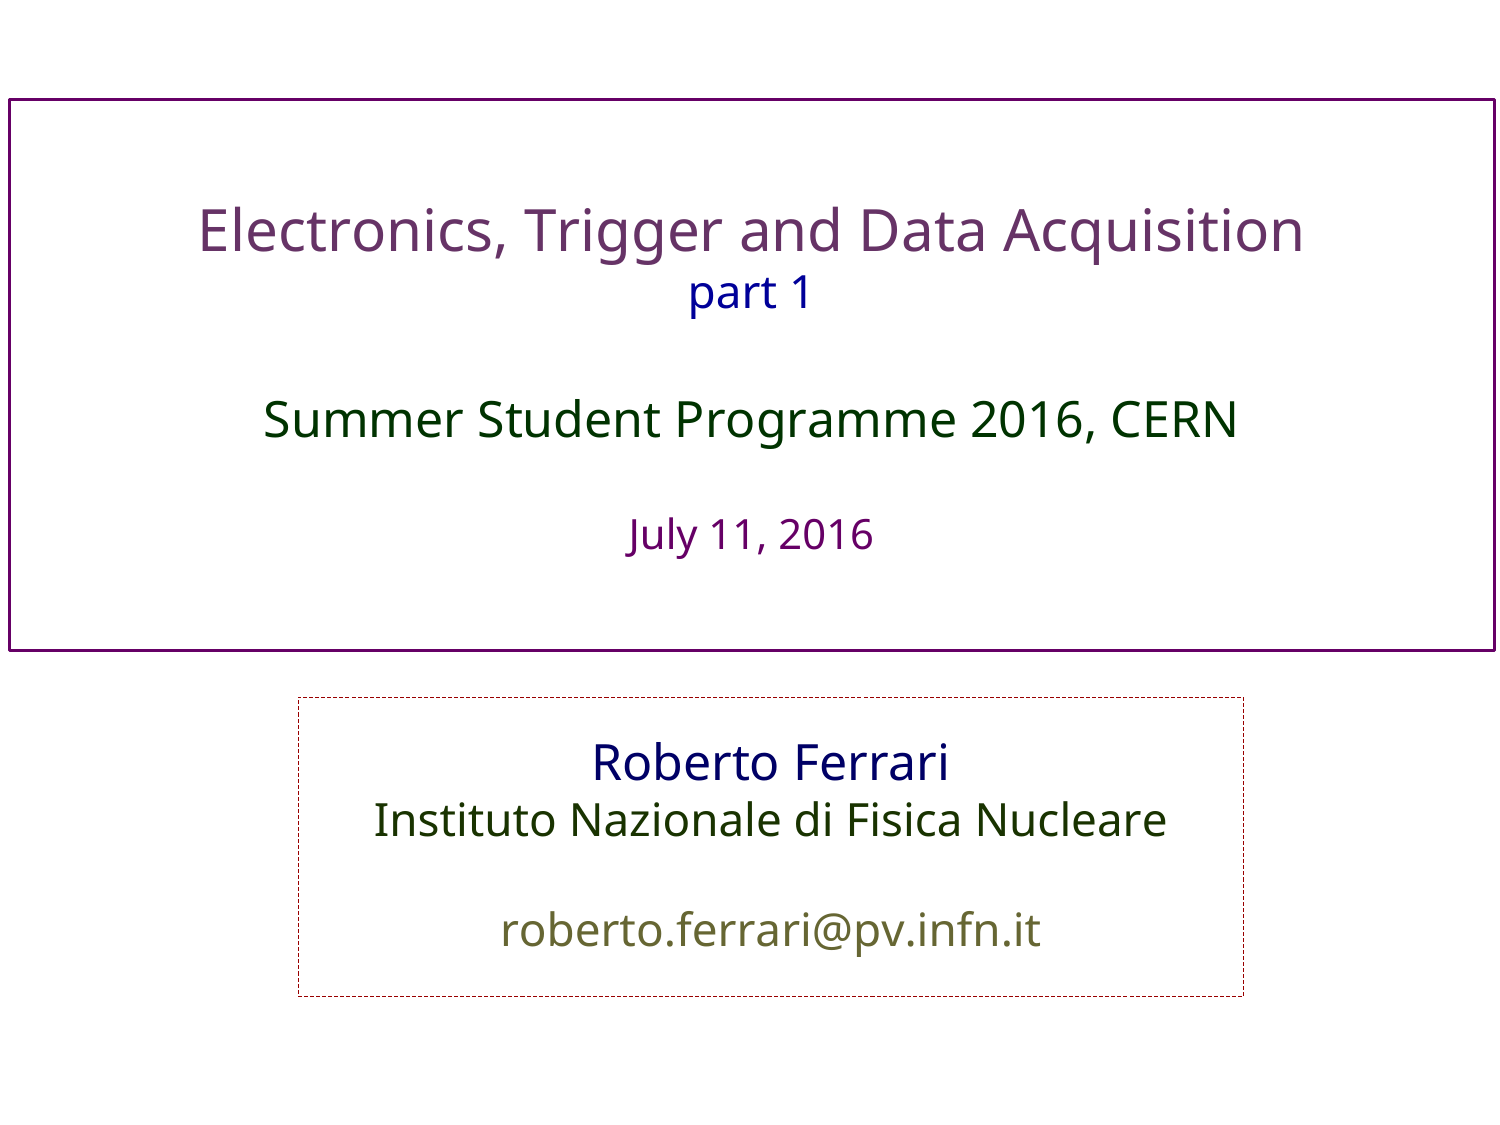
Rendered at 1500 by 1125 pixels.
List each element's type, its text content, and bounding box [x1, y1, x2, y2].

title Roberto Ferrari Instituto Nazionale di Fisica Nucleare roberto.ferrari@pv.infn.it [298, 697, 1244, 997]
title Electronics, Trigger and Data Acquisition part 1 Summer Student Programme 2016, CERN July 11, 2016 [9, 99, 1495, 651]
